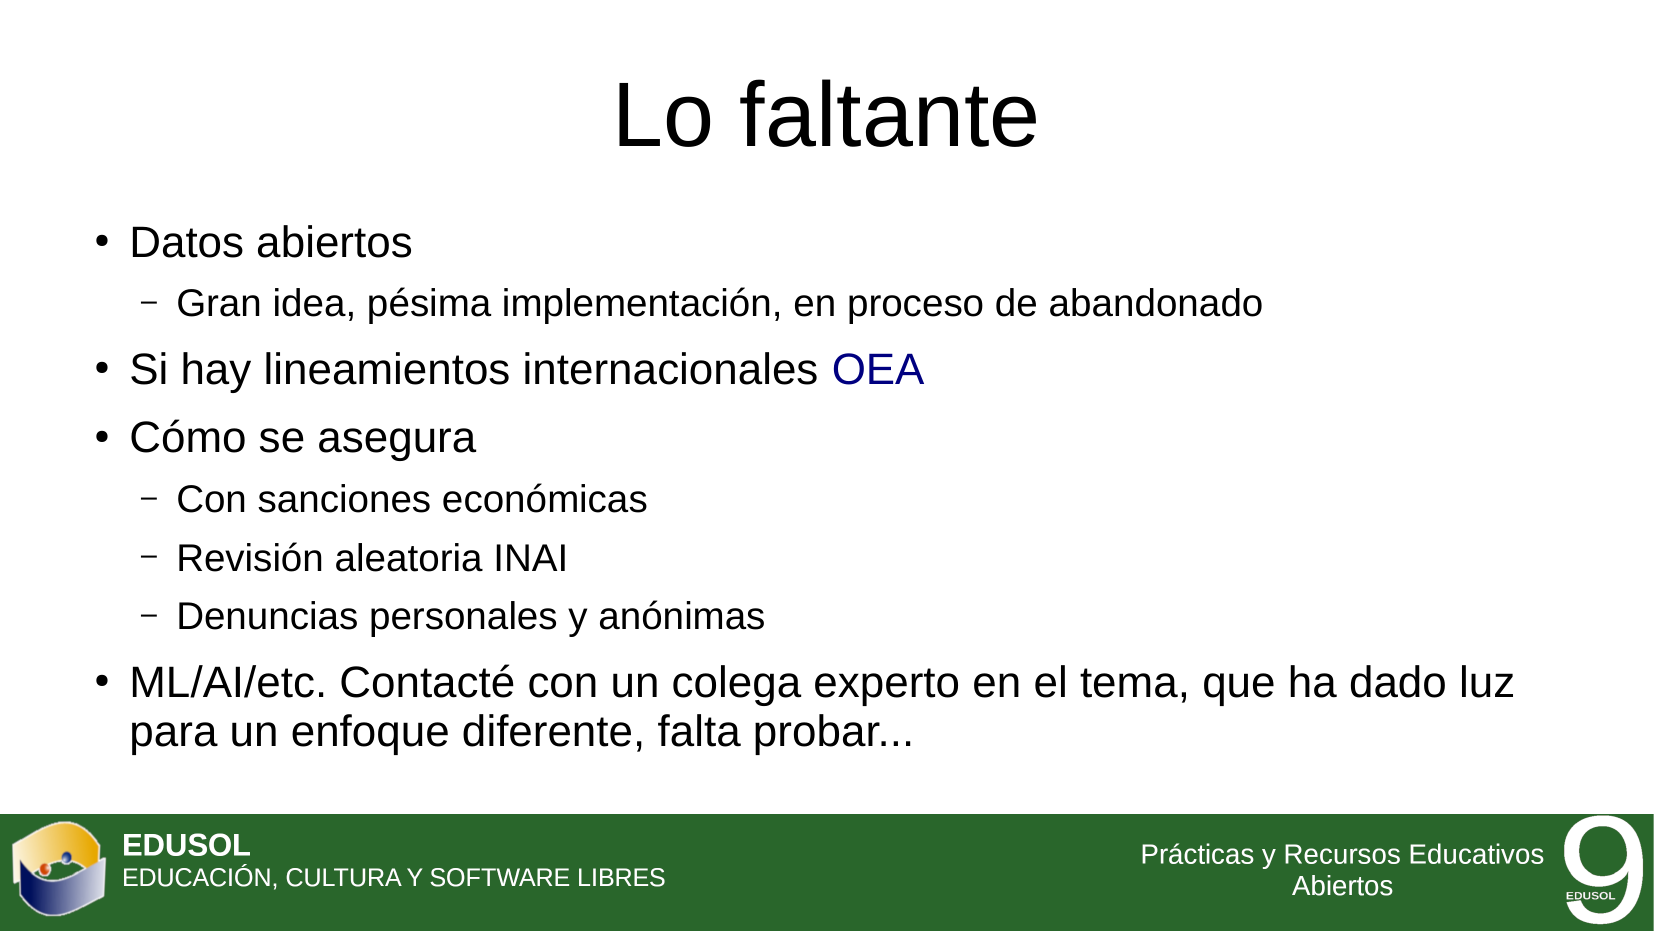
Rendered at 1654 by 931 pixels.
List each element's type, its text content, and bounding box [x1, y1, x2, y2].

picture [0, 814, 1654, 931]
title Lo faltante [82, 37, 1571, 193]
list Datos abiertos Gran idea, pésima implementación, en proceso de abandonado Si hay lineamientos internacionales OEA Cómo se asegura Con sanciones económicas Revisión aleatoria INAI Denuncias personales y anónimas ML/AI/etc. Contacté con un colega experto en el tema, que ha dado luz para un enfoque diferente, falta probar... [82, 217, 1571, 758]
